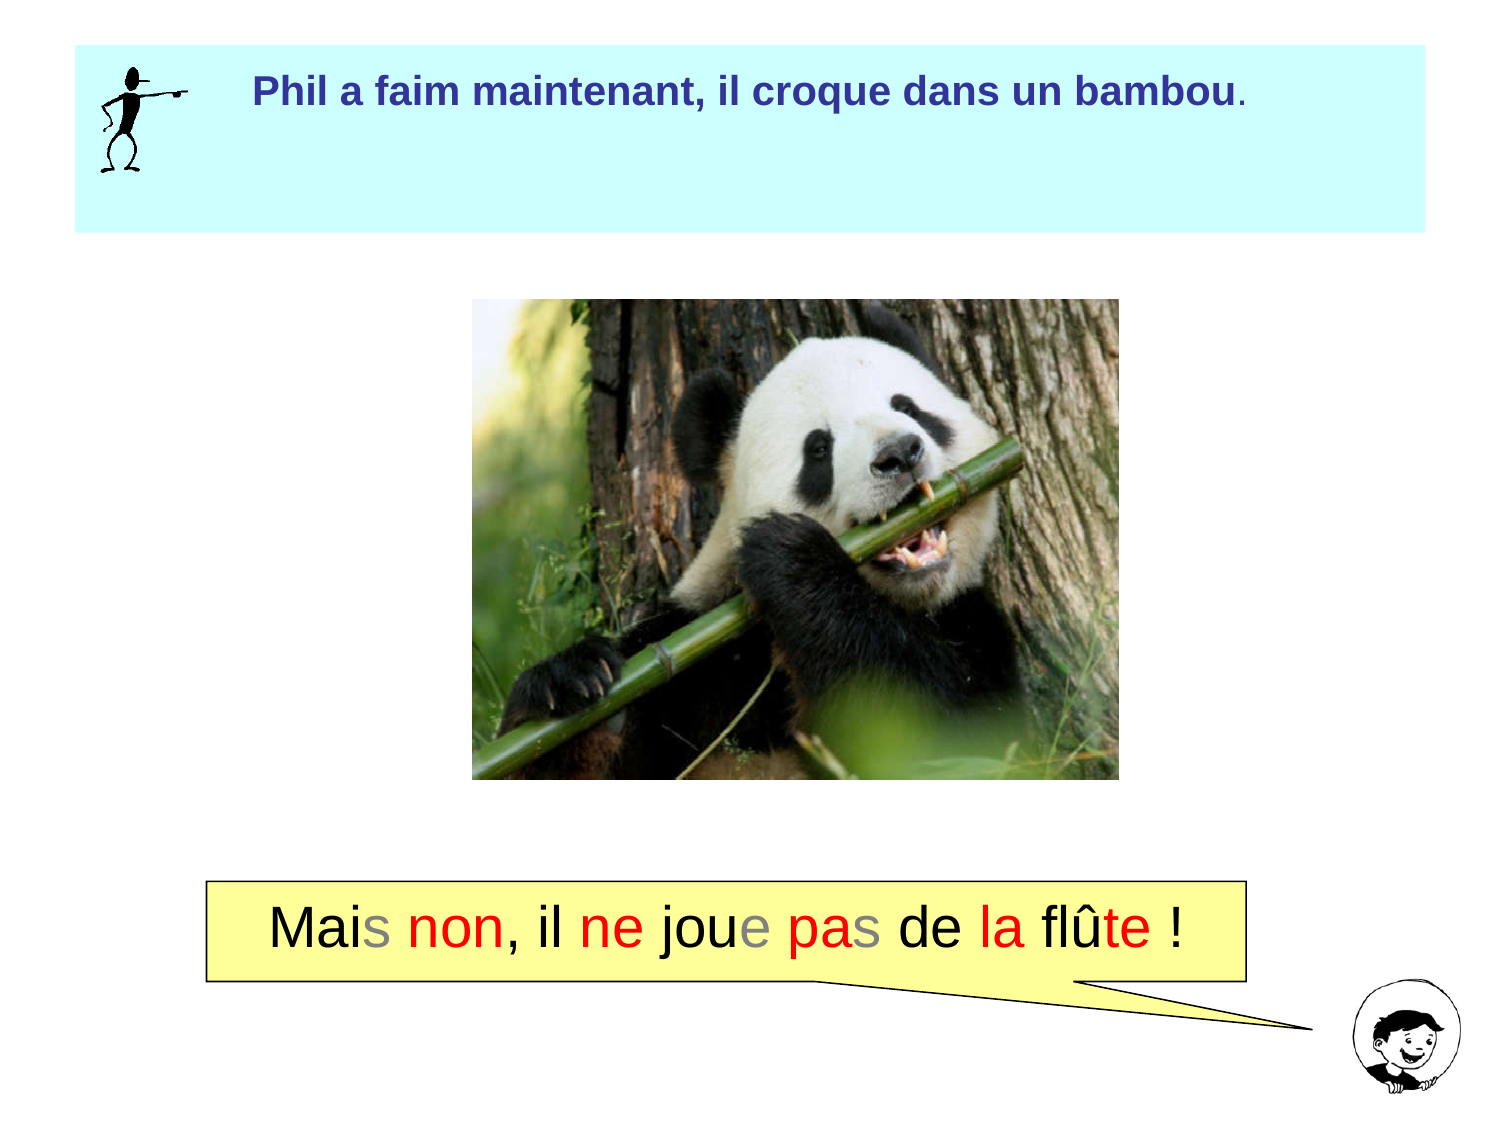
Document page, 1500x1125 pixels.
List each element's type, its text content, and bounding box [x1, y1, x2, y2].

picture [100, 66, 188, 173]
title Phil a faim maintenant, il croque dans un bambou. [75, 45, 1426, 233]
picture [472, 299, 1119, 780]
picture [1352, 976, 1461, 1094]
text_box Mais non, il ne joue pas de la flûte ! [206, 881, 1313, 1030]
